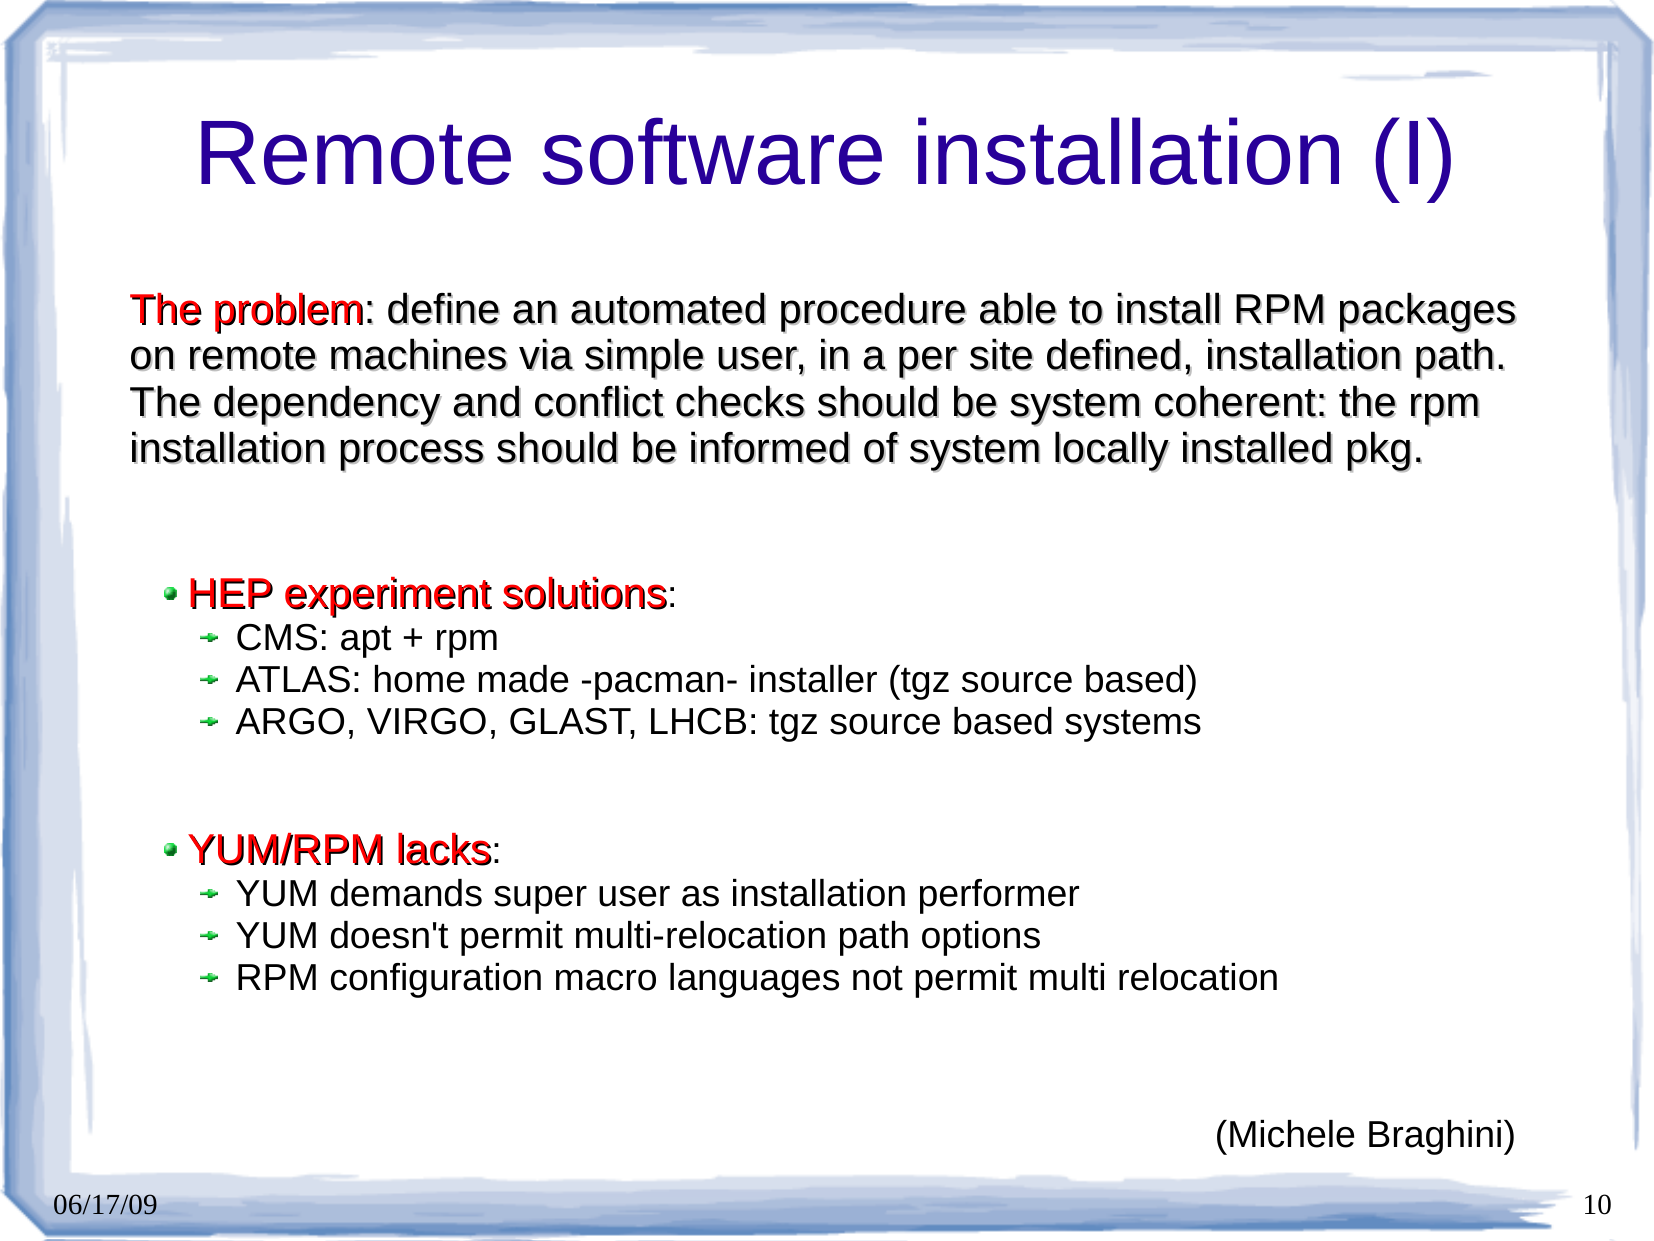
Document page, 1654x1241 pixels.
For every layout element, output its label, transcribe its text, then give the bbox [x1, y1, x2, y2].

picture [0, 0, 1654, 1241]
title Remote software installation (I) [82, 56, 1571, 250]
text_box The problem: define an automated procedure able to install RPM packages on remote machines via simple user, in a per site defined, installation path. The dependency and conflict checks should be system coherent: the rpm installation process should be informed of system locally installed pkg. [114, 278, 1544, 480]
text_box HEP experiment solutions: CMS: apt + rpm ATLAS: home made -pacman- installer (tgz source based) ARGO, VIRGO, GLAST, LHCB: tgz source based systems YUM/RPM lacks: YUM demands super user as installation performer YUM doesn't permit multi-relocation path options RPM configuration macro languages not permit multi relocation [150, 562, 1463, 1049]
text_box (Michele Braghini) [1200, 1105, 1532, 1163]
